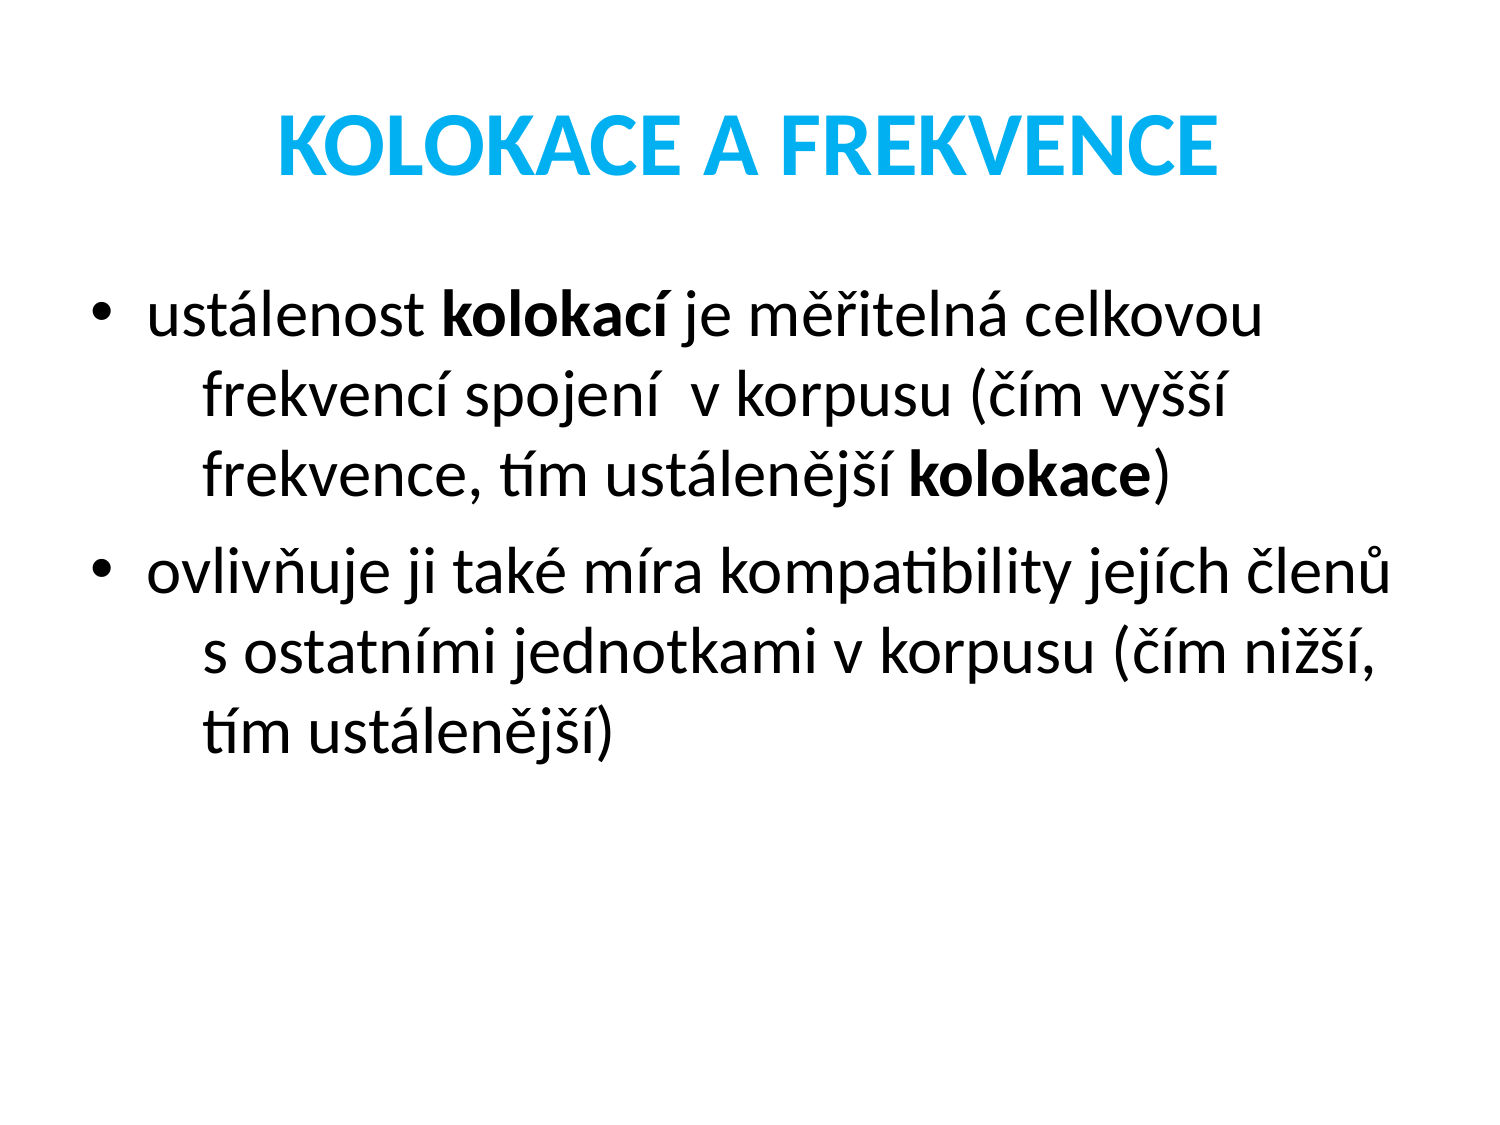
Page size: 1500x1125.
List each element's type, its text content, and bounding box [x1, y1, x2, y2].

list ustálenost kolokací je měřitelná celkovou frekvencí spojení v korpusu (čím vyšší frekvence, tím ustálenější kolokace) ovlivňuje ji také míra kompatibility jejích členů s ostatními jednotkami v korpusu (čím nižší, tím ustálenější) [75, 262, 1426, 1005]
title KOLOKACE A FREKVENCE [75, 45, 1426, 233]
